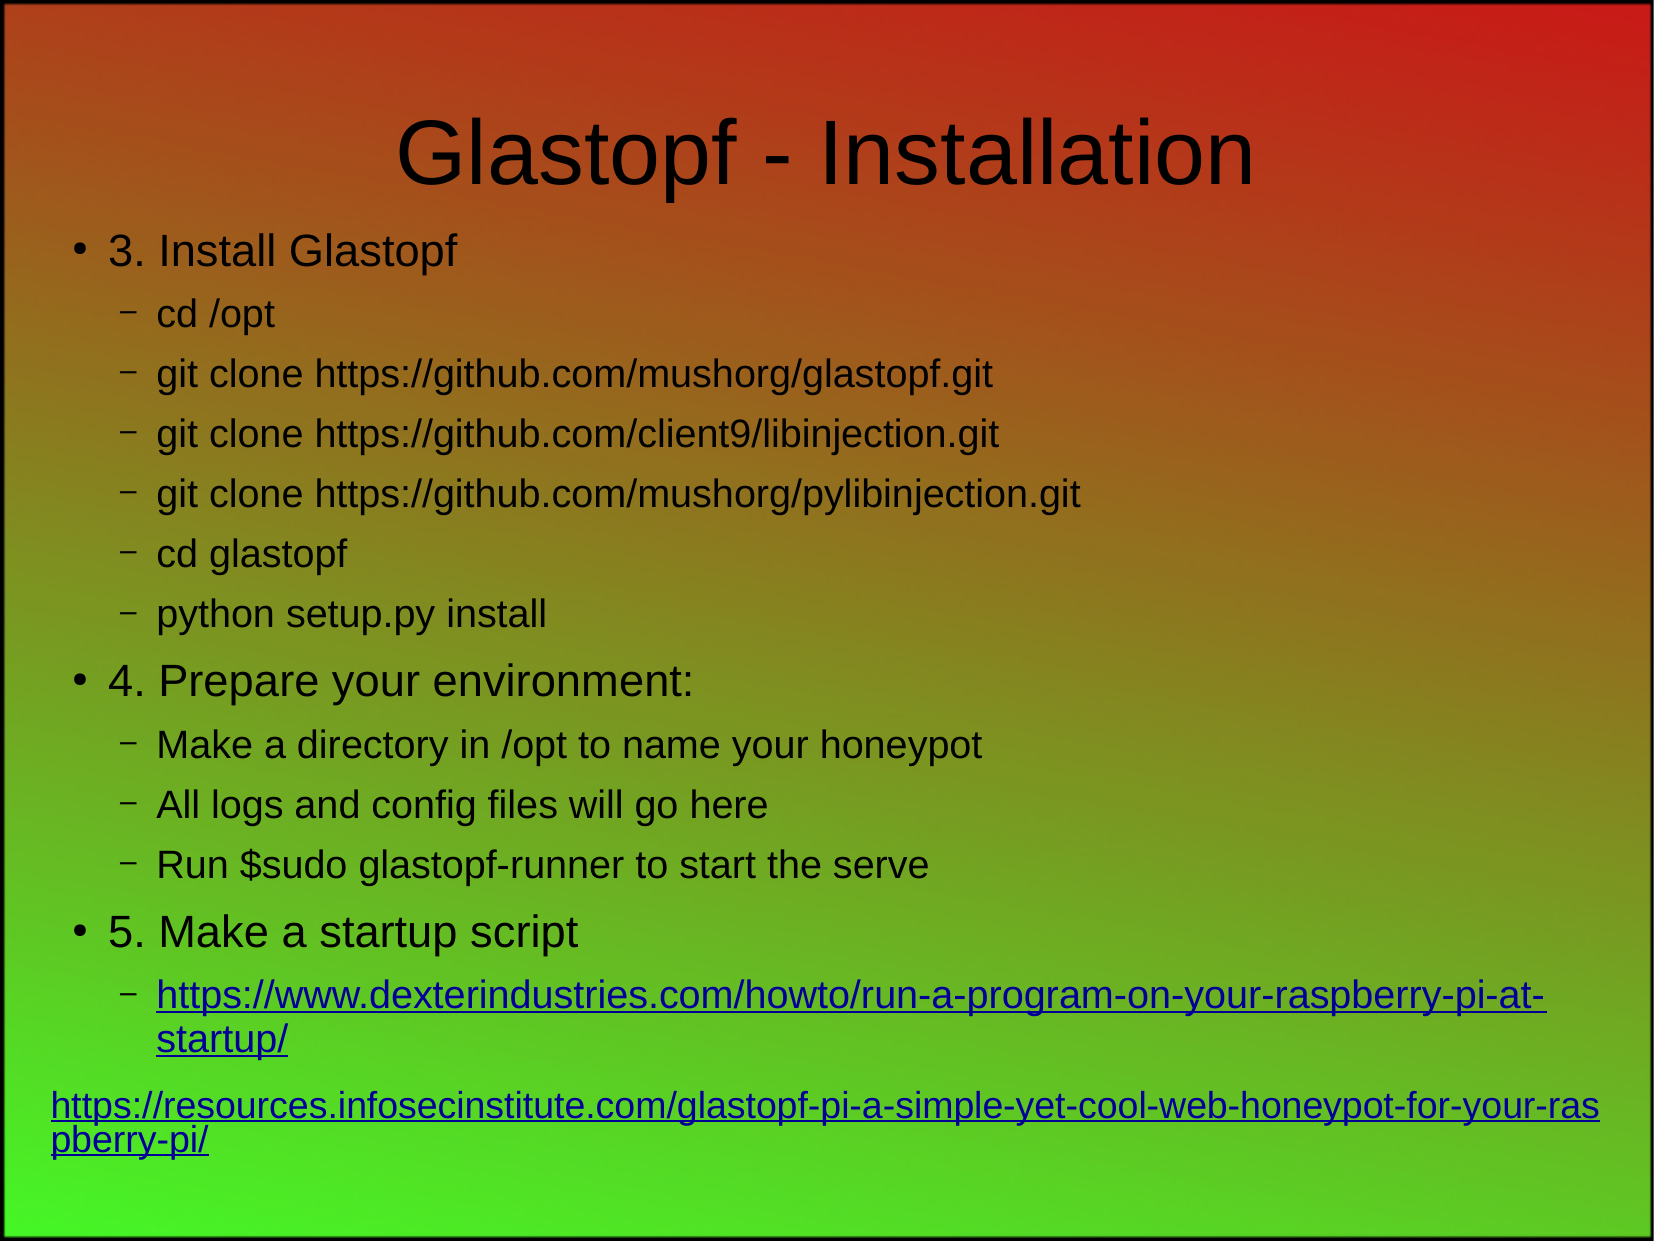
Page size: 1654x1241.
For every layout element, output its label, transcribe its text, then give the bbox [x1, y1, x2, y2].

list 3. Install Glastopf cd /opt git clone https://github.com/mushorg/glastopf.git git clone https://github.com/client9/libinjection.git git clone https://github.com/mushorg/pylibinjection.git cd glastopf python setup.py install 4. Prepare your environment: Make a directory in /opt to name your honeypot All logs and config files will go here Run $sudo glastopf-runner to start the serve 5. Make a startup script https://www.dexterindustries.com/howto/run-a-program-on-your-raspberry-pi-at-startup/ [60, 225, 1576, 1066]
text_box https://resources.infosecinstitute.com/glastopf-pi-a-simple-yet-cool-web-honeypot-for-your-raspberry-pi/ [35, 1076, 1626, 1176]
picture [0, 0, 1654, 1241]
title Glastopf - Installation [82, 49, 1571, 225]
